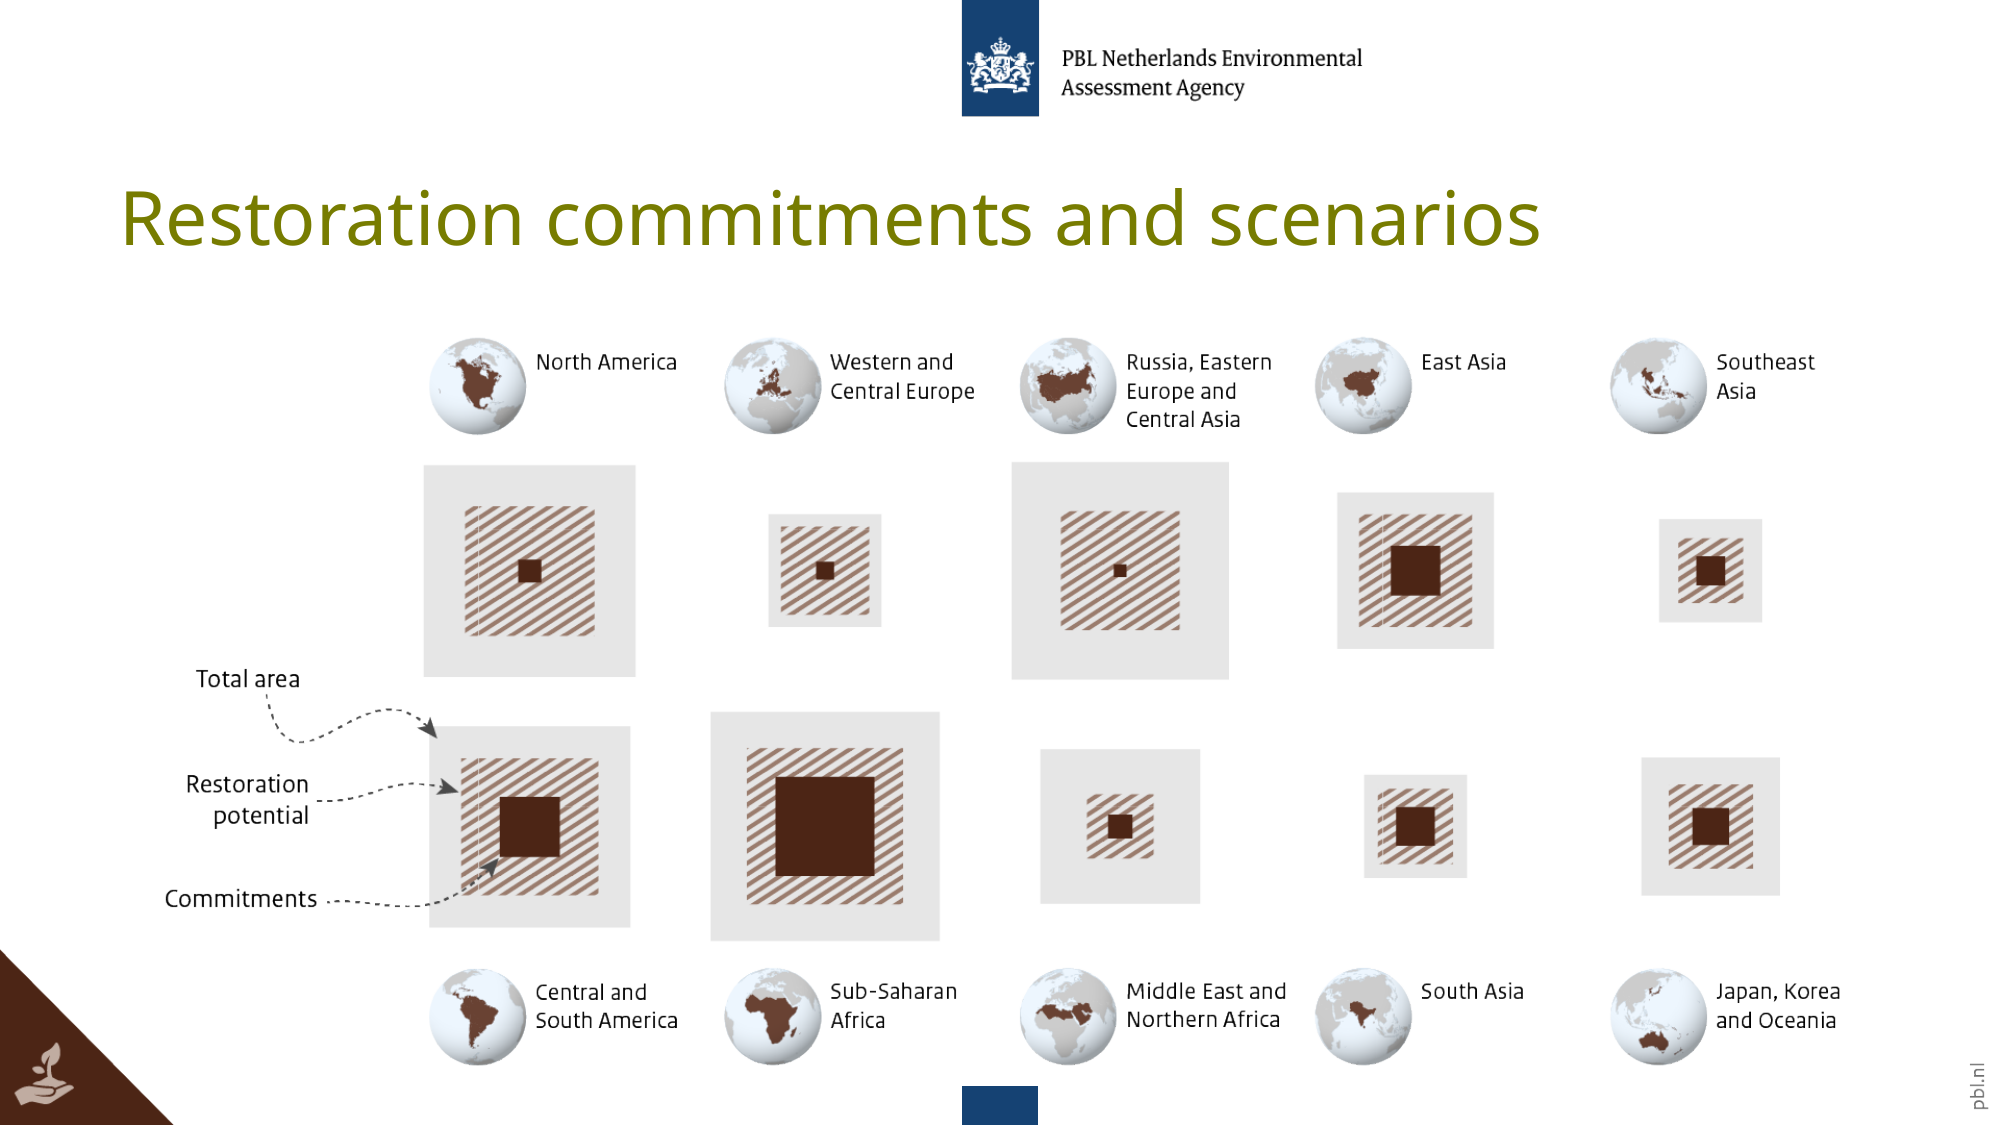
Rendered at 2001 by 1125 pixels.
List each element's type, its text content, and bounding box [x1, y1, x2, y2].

picture [0, 0, 2000, 1125]
title Restoration commitments and scenarios [104, 172, 1897, 329]
